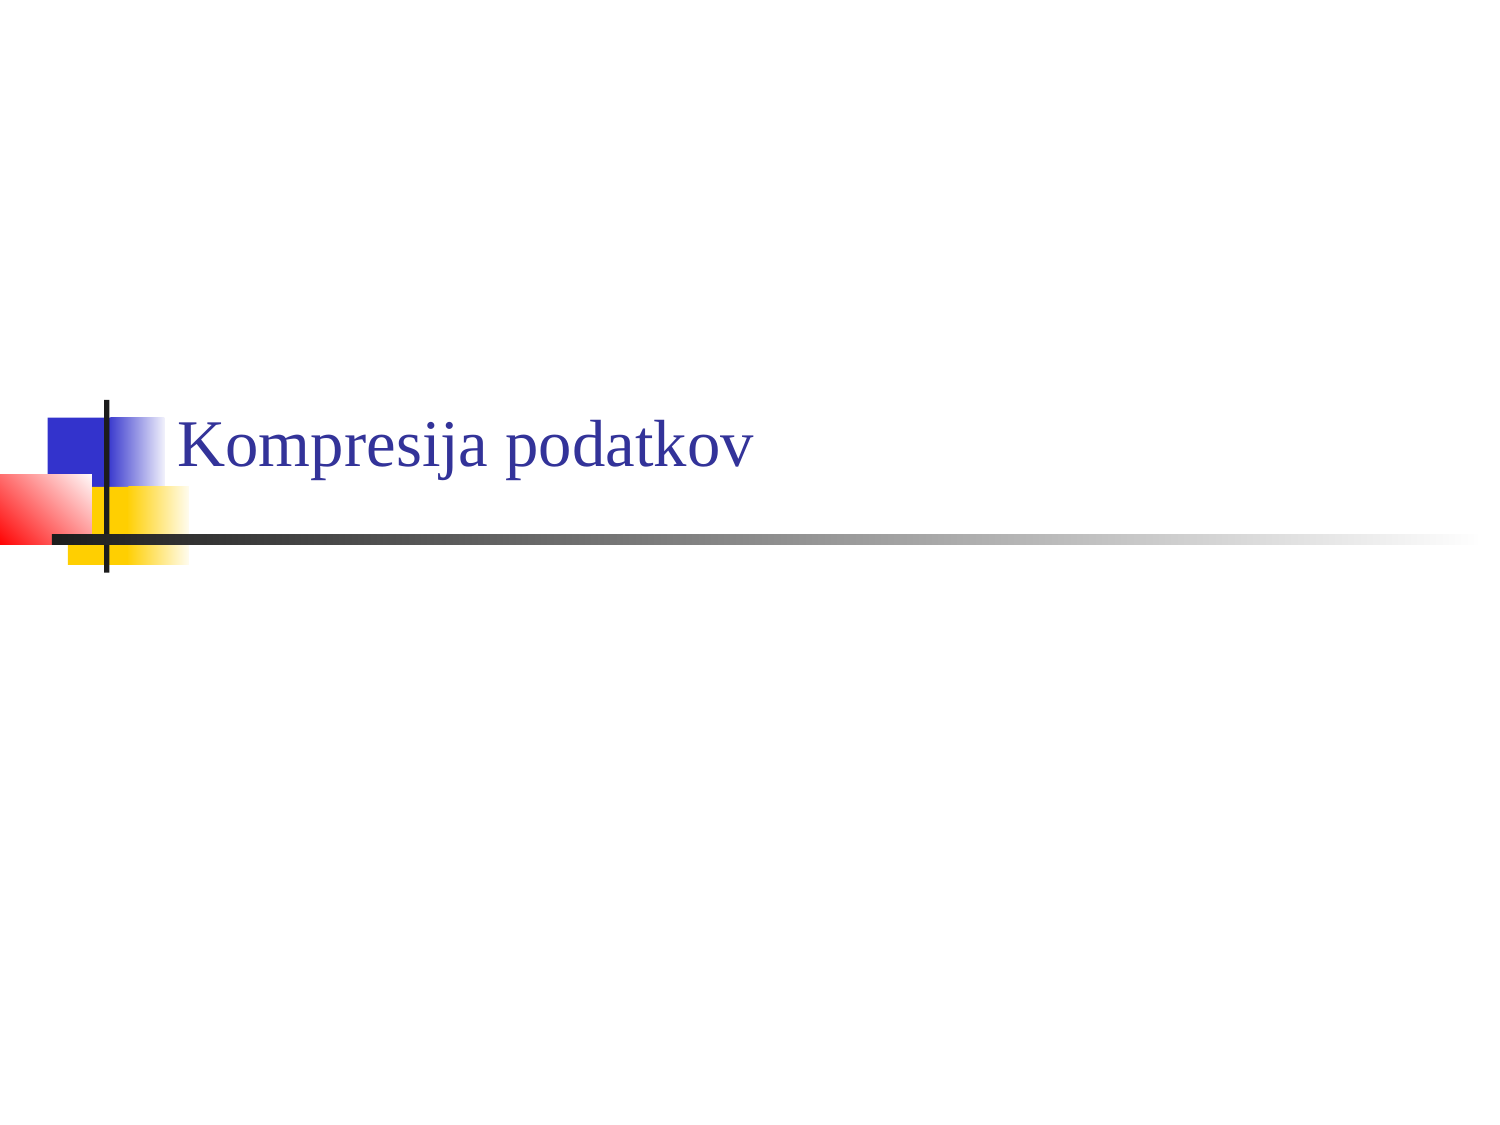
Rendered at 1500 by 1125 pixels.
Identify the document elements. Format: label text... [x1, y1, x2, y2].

title Kompresija podatkov [162, 299, 1438, 488]
